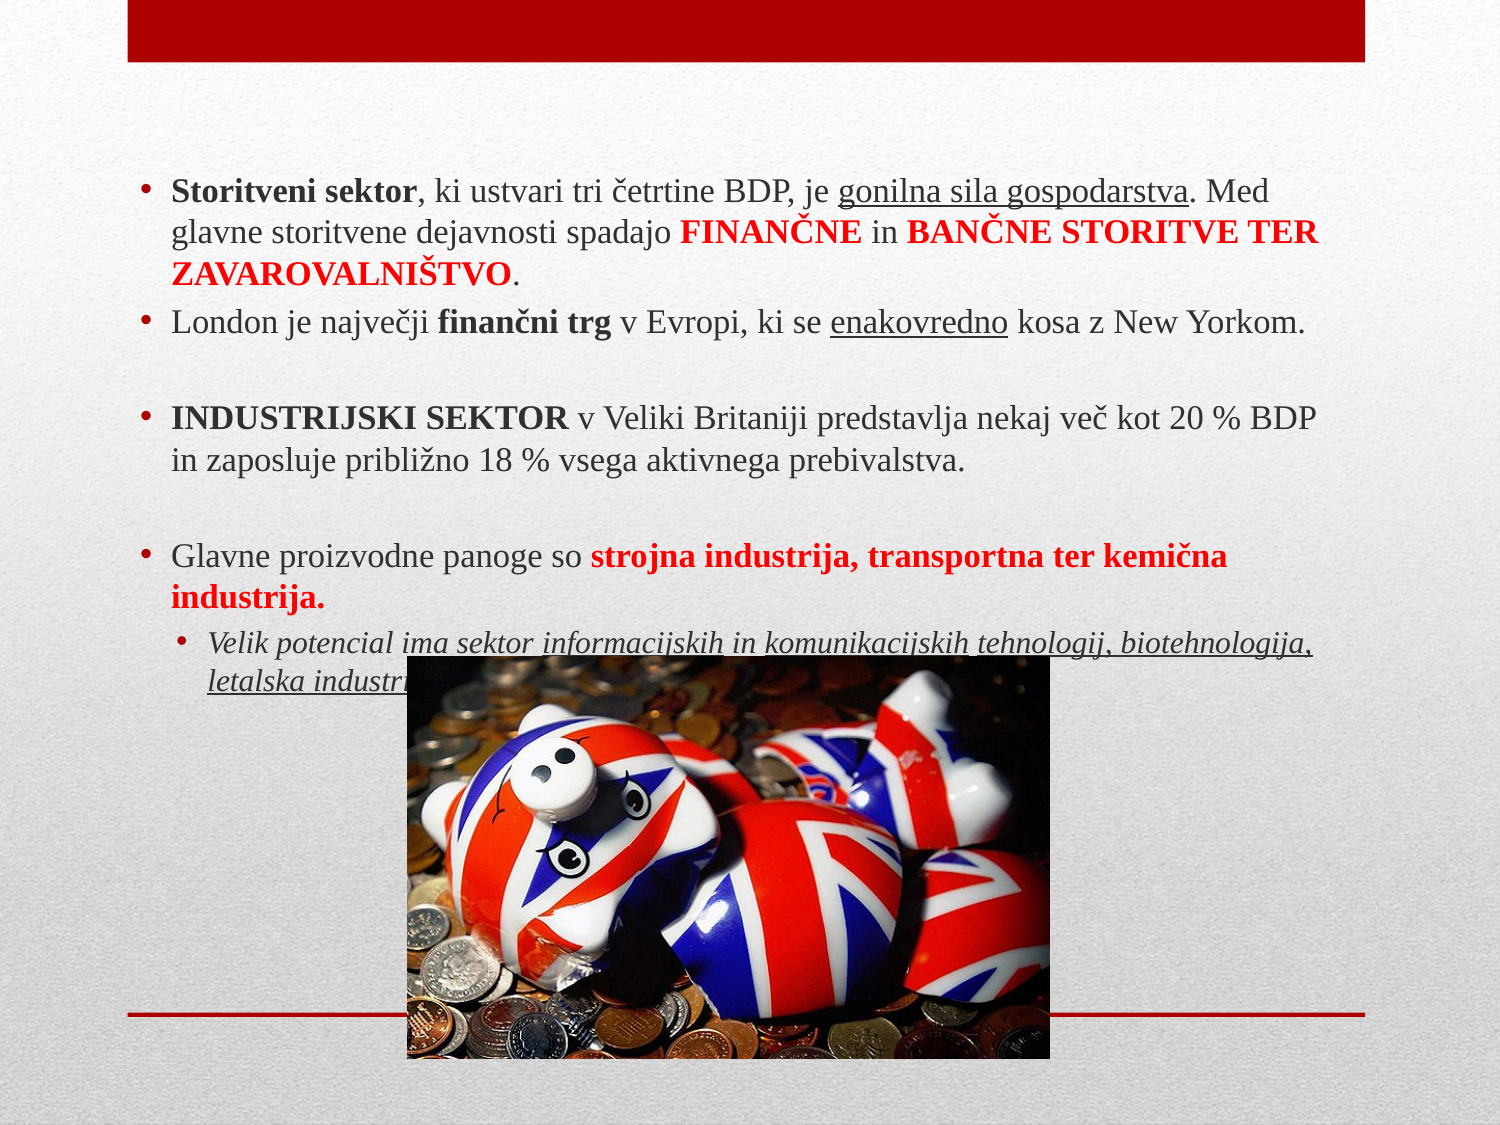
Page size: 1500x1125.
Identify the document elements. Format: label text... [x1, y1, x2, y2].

list Storitveni sektor, ki ustvari tri četrtine BDP, je gonilna sila gospodarstva. Med glavne storitvene dejavnosti spadajo FINANČNE in BANČNE STORITVE TER ZAVAROVALNIŠTVO. London je največji finančni trg v Evropi, ki se enakovredno kosa z New Yorkom. INDUSTRIJSKI SEKTOR v Veliki Britaniji predstavlja nekaj več kot 20 % BDP in zaposluje približno 18 % vsega aktivnega prebivalstva. Glavne proizvodne panoge so strojna industrija, transportna ter kemična industrija. Velik potencial ima sektor informacijskih in komunikacijskih tehnologij, biotehnologija, letalska industrija, obnovljivi viri energij in vojaška industrija. [125, 112, 1363, 750]
picture [0, 0, 1500, 1125]
